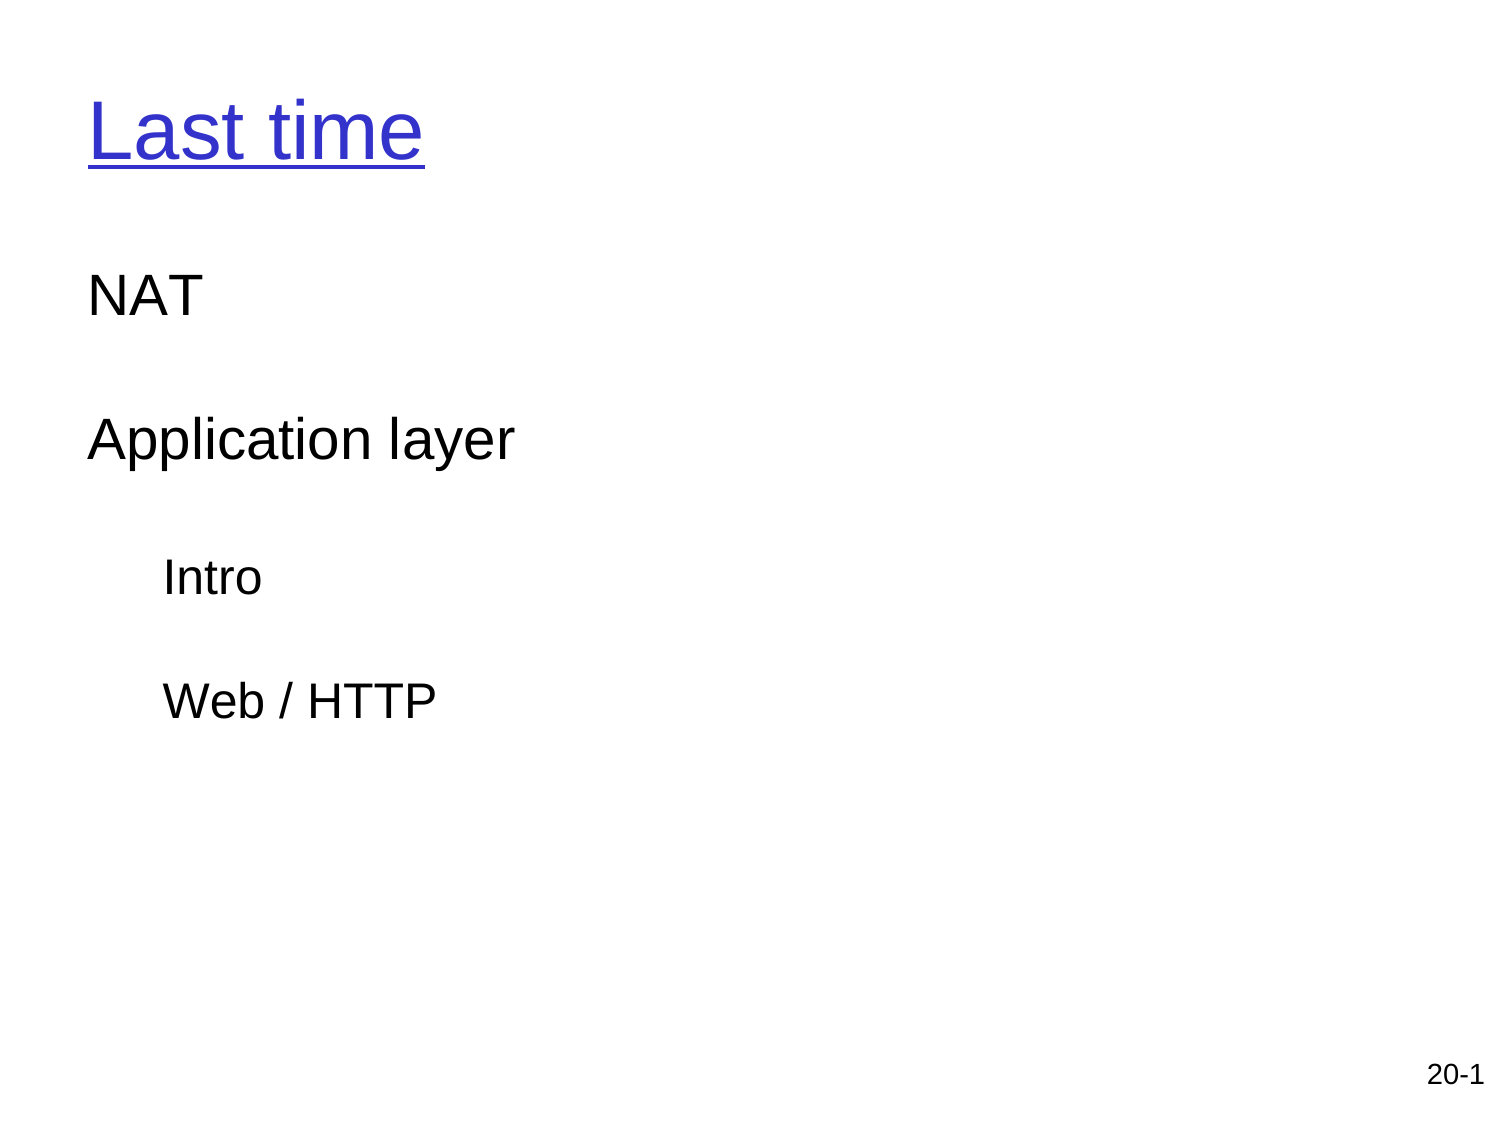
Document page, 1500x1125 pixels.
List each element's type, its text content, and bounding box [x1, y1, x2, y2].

title Last time [87, 23, 1363, 239]
list NAT Application layer Intro Web / HTTP [87, 262, 1363, 1026]
